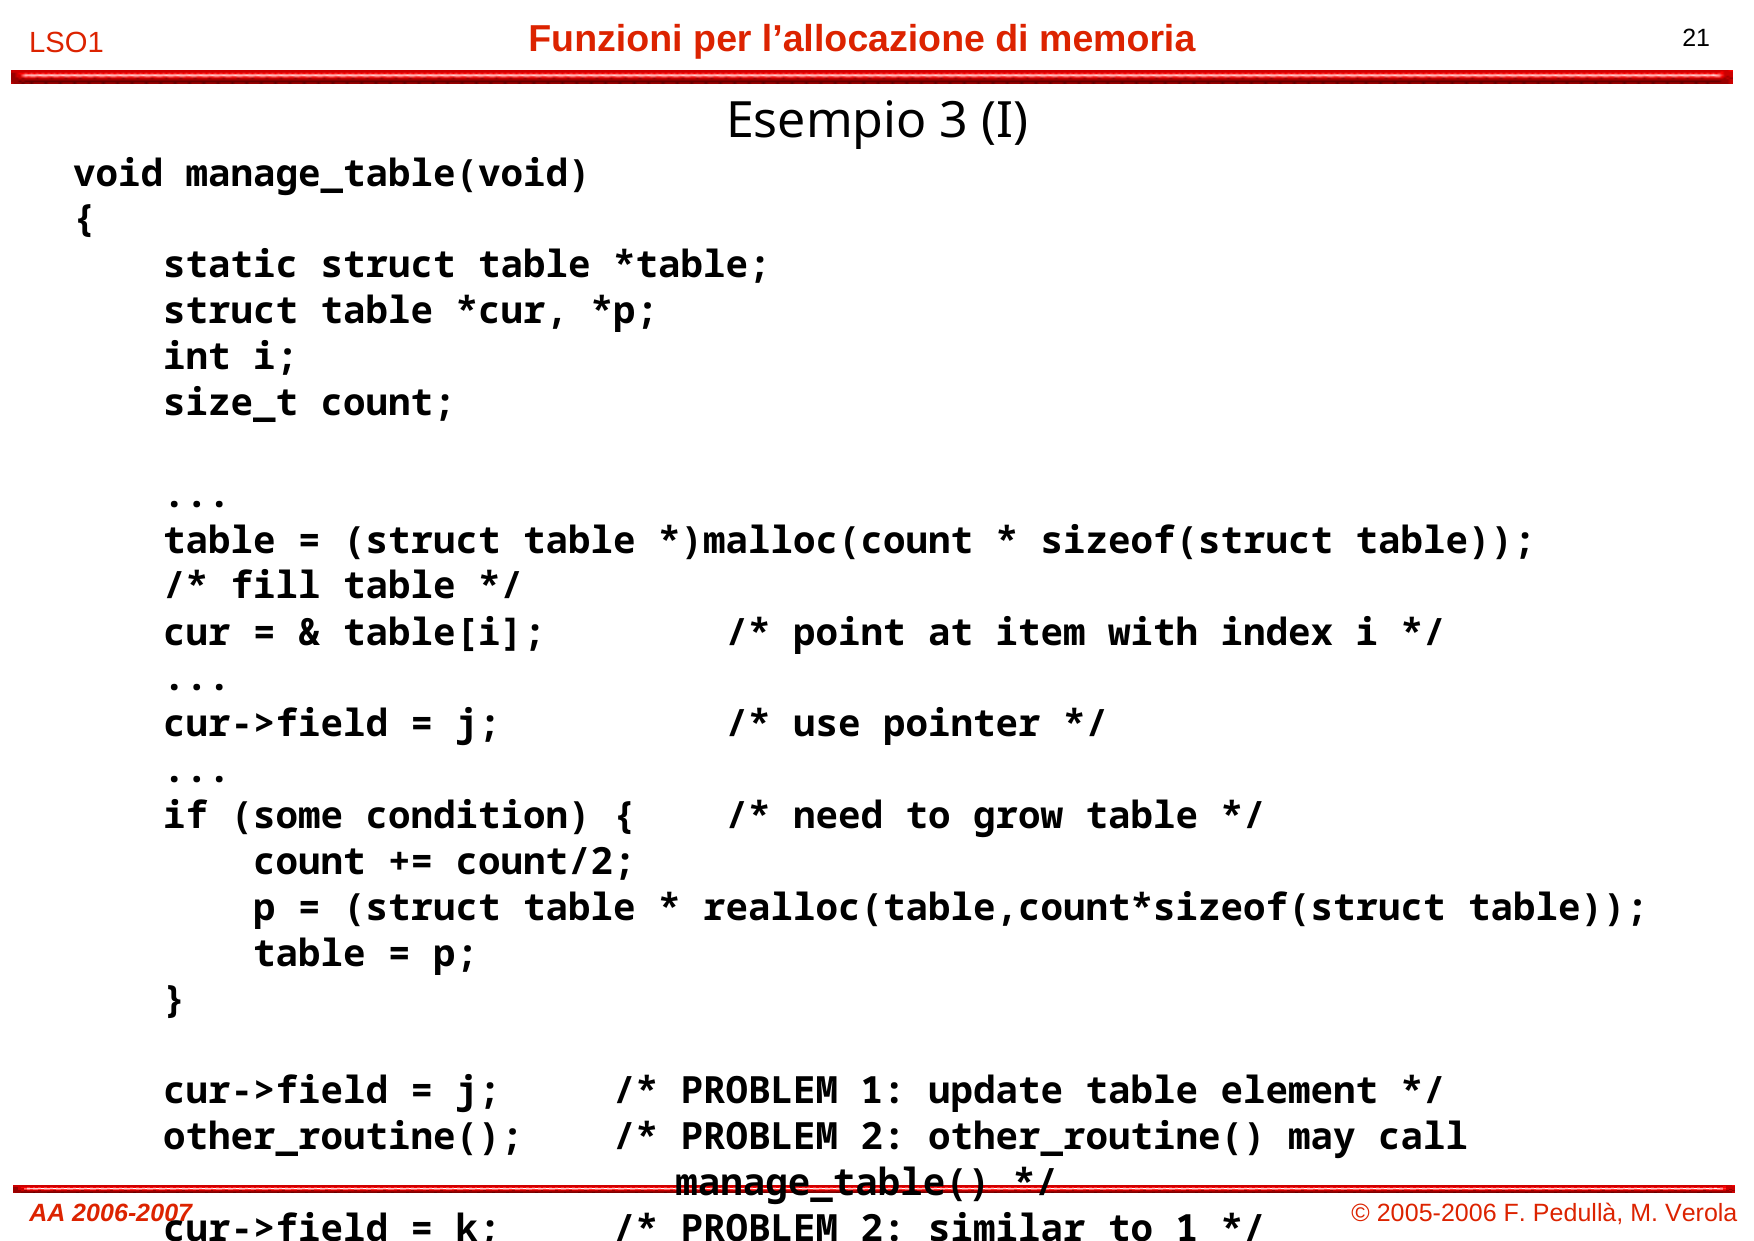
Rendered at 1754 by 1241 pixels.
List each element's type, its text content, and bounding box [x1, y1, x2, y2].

title Esempio 3 (I) [412, 72, 1342, 141]
picture [785, 1185, 792, 1193]
picture [844, 1185, 858, 1193]
list void manage_table(void) { static struct table *table; struct table *cur, *p; int i; size_t count; ... table = (struct table *)malloc(count * sizeof(struct table)); /* fill table */ cur = & table[i]; /* point at item with index i */ ... cur->field = j; /* use pointer */ ... if (some condition) { /* need to grow table */ count += count/2; p = (struct table * realloc(table,count*sizeof(struct table)); table = p; } cur->field = j; /* PROBLEM 1: update table element */ other_routine(); /* PROBLEM 2: other_routine() may call manage_table() */ cur->field = k; /* PROBLEM 2: similar to 1 */ ... } [58, 141, 1724, 1168]
picture [914, 1185, 927, 1193]
picture [884, 1185, 892, 1191]
picture [728, 1185, 735, 1193]
picture [929, 1185, 953, 1193]
picture [749, 1186, 757, 1191]
picture [981, 1185, 1042, 1193]
picture [13, 1185, 676, 1193]
picture [704, 1186, 712, 1191]
picture [717, 1185, 722, 1193]
picture [11, 70, 1733, 84]
picture [957, 1185, 978, 1193]
picture [762, 1185, 769, 1193]
picture [862, 1186, 870, 1191]
picture [794, 1185, 840, 1193]
picture [772, 1185, 780, 1191]
picture [896, 1185, 909, 1193]
picture [1045, 1185, 1735, 1193]
